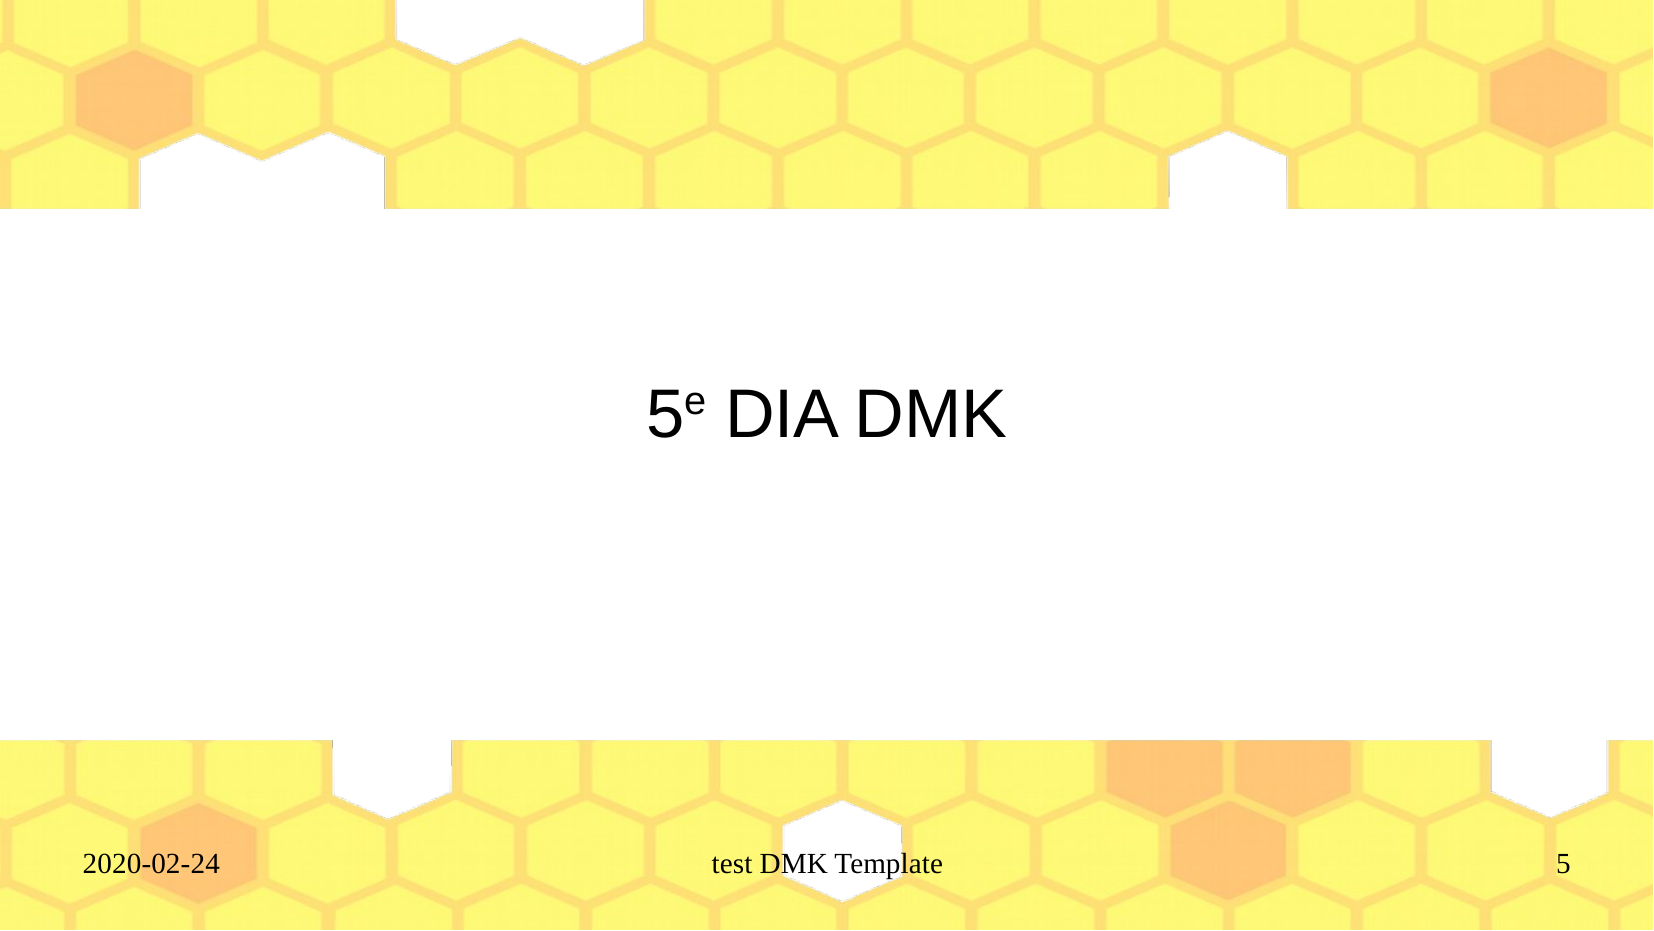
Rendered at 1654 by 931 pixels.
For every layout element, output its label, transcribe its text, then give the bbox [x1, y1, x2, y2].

title 5e DIA DMK [82, 314, 1571, 514]
picture [0, 0, 1654, 209]
picture [0, 740, 1654, 930]
